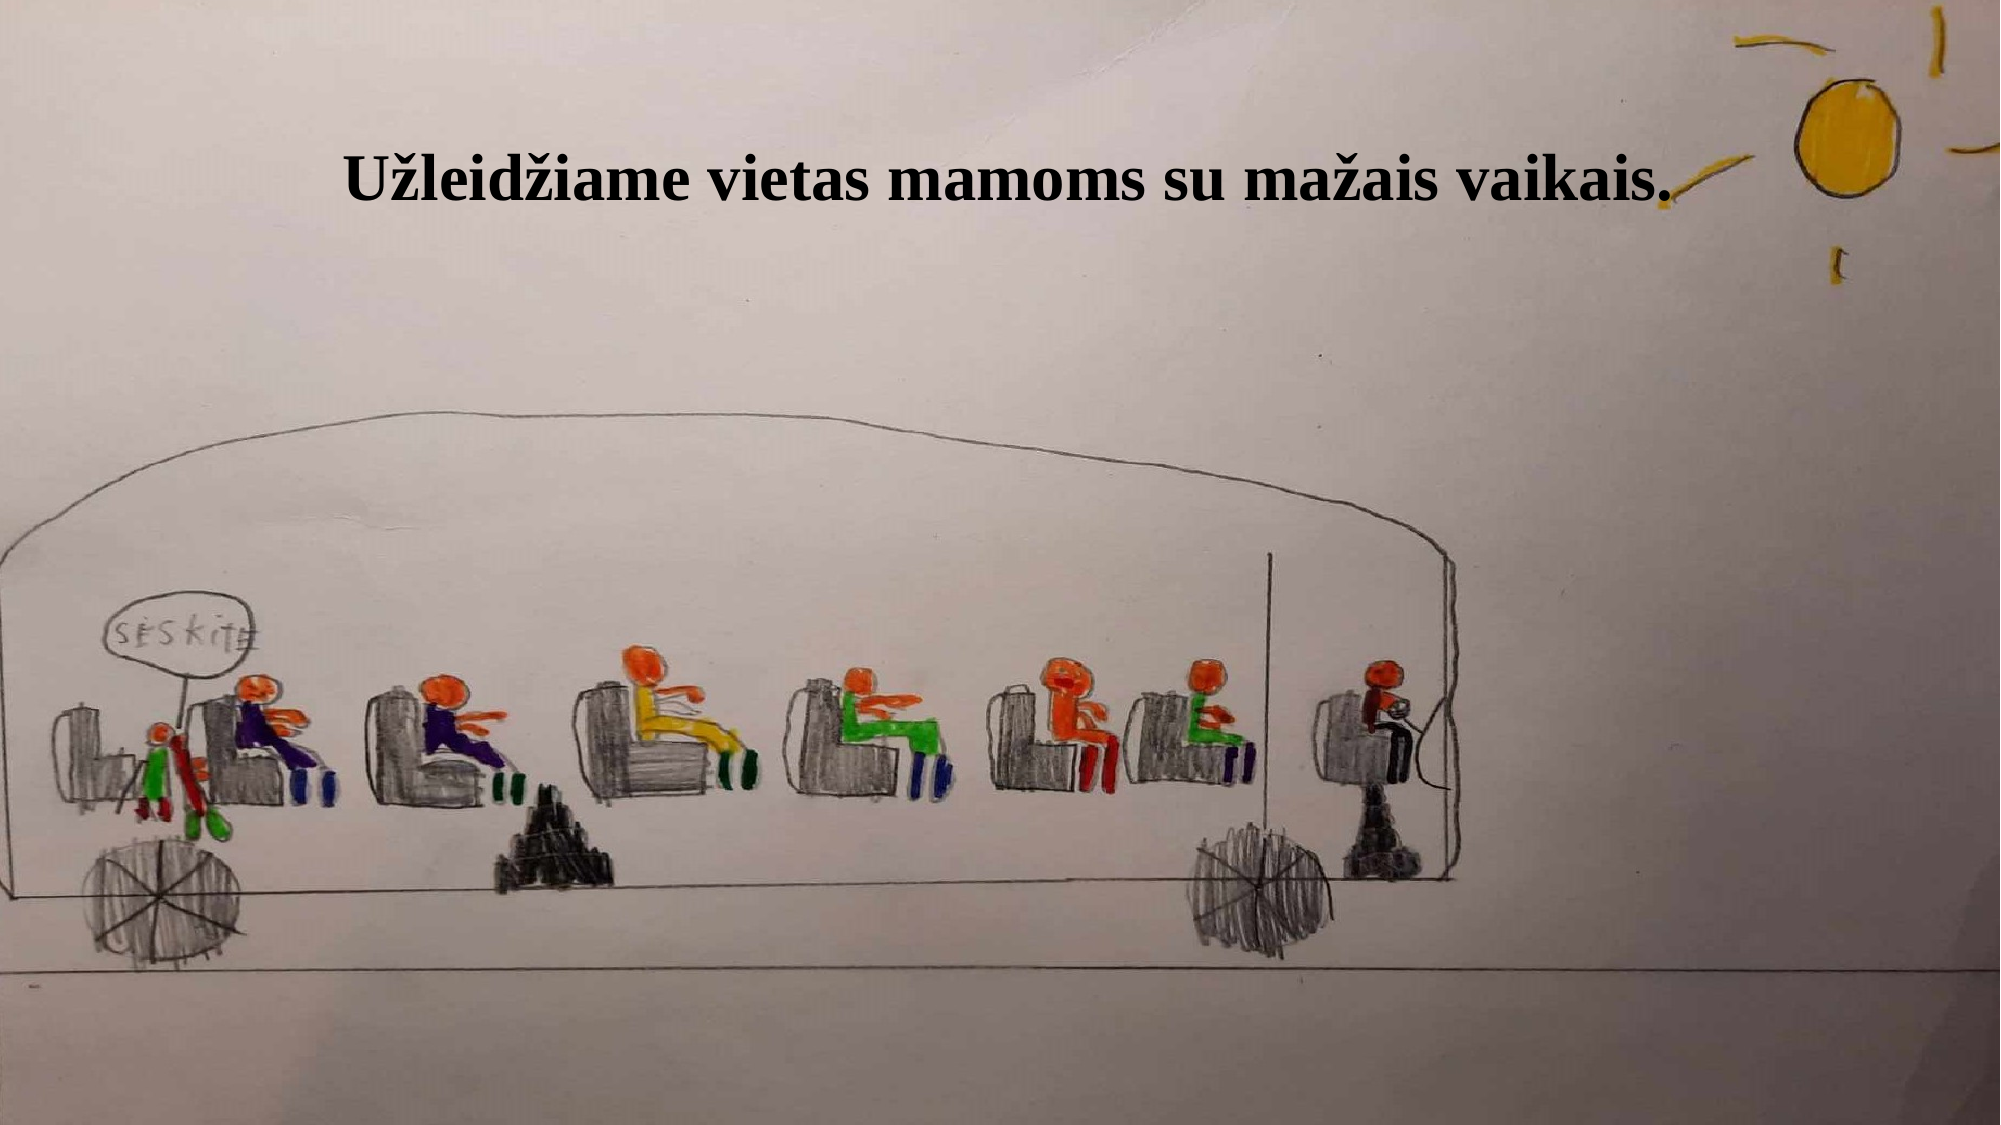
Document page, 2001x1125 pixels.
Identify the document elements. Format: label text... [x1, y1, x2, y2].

picture [0, 0, 2000, 1125]
text_box Užleidžiame vietas mamoms su mažais vaikais. [327, 126, 2000, 223]
